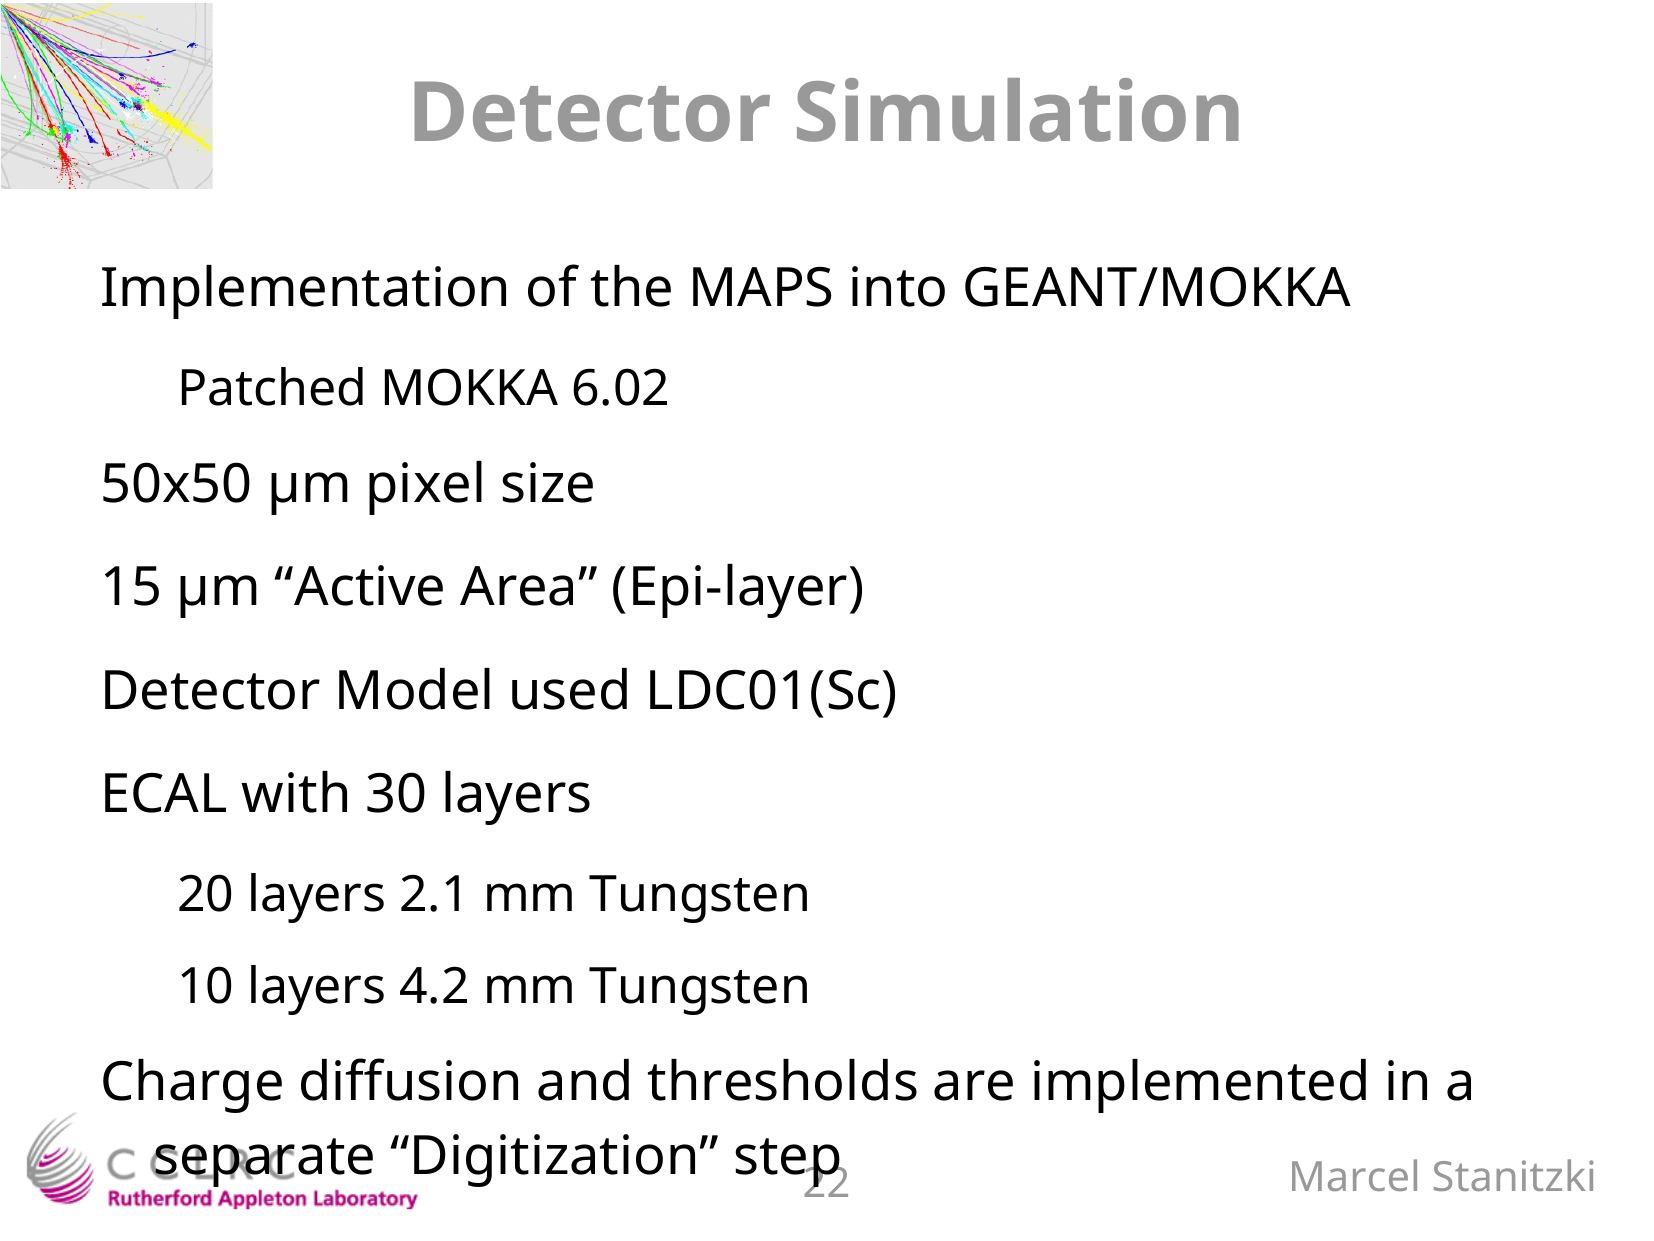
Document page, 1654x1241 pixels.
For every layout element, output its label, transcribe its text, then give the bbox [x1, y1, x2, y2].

picture [419, 1140, 426, 1170]
picture [0, 3, 213, 189]
picture [19, 1110, 426, 1212]
title Detector Simulation [203, 5, 1451, 213]
list Implementation of the MAPS into GEANT/MOKKA Patched MOKKA 6.02 50x50 µm pixel size 15 µm “Active Area” (Epi-layer) Detector Model used LDC01(Sc) ECAL with 30 layers 20 layers 2.1 mm Tungsten 10 layers 4.2 mm Tungsten Charge diffusion and thresholds are implemented in a separate “Digitization” step [82, 248, 1571, 1112]
